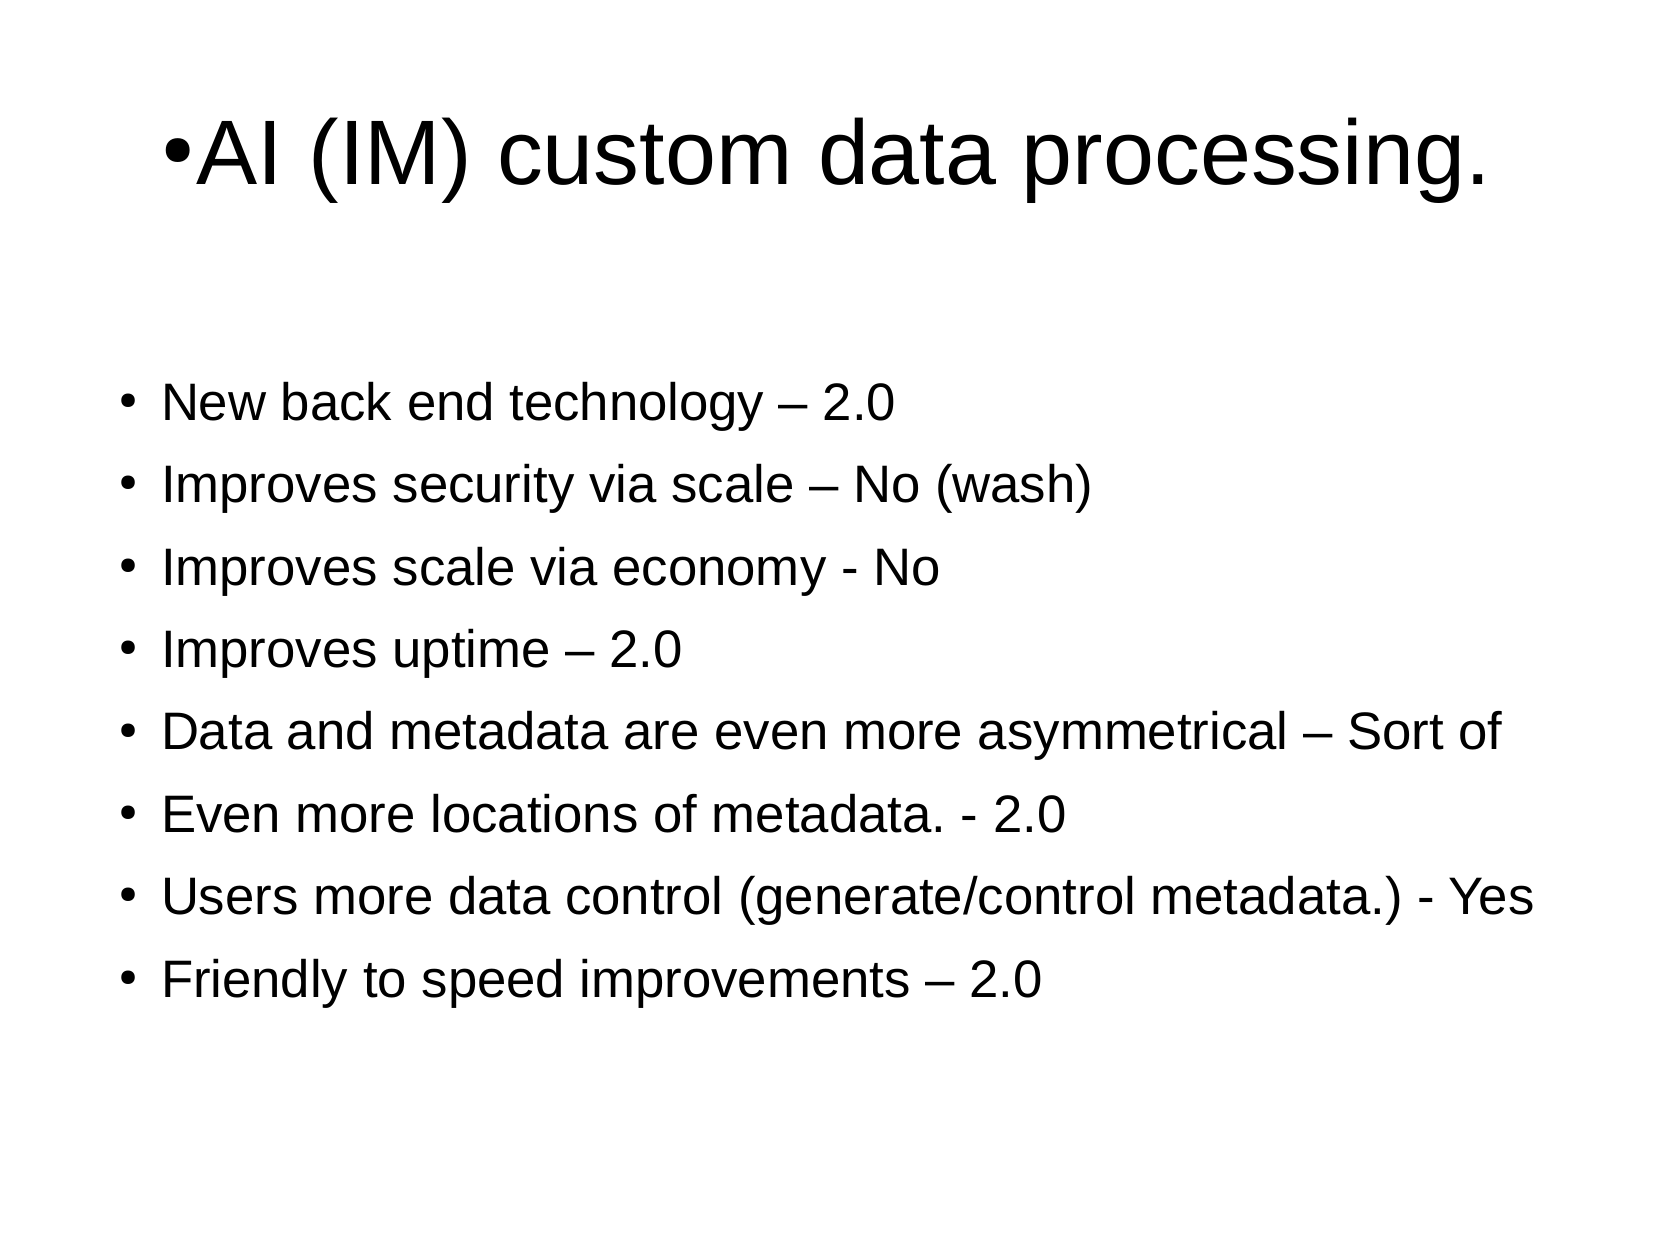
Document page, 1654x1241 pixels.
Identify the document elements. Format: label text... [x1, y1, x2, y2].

list New back end technology – 2.0 Improves security via scale – No (wash) Improves scale via economy - No Improves uptime – 2.0 Data and metadata are even more asymmetrical – Sort of Even more locations of metadata. - 2.0 Users more data control (generate/control metadata.) - Yes Friendly to speed improvements – 2.0 [105, 290, 1594, 1010]
title AI (IM) custom data processing. [82, 49, 1571, 257]
